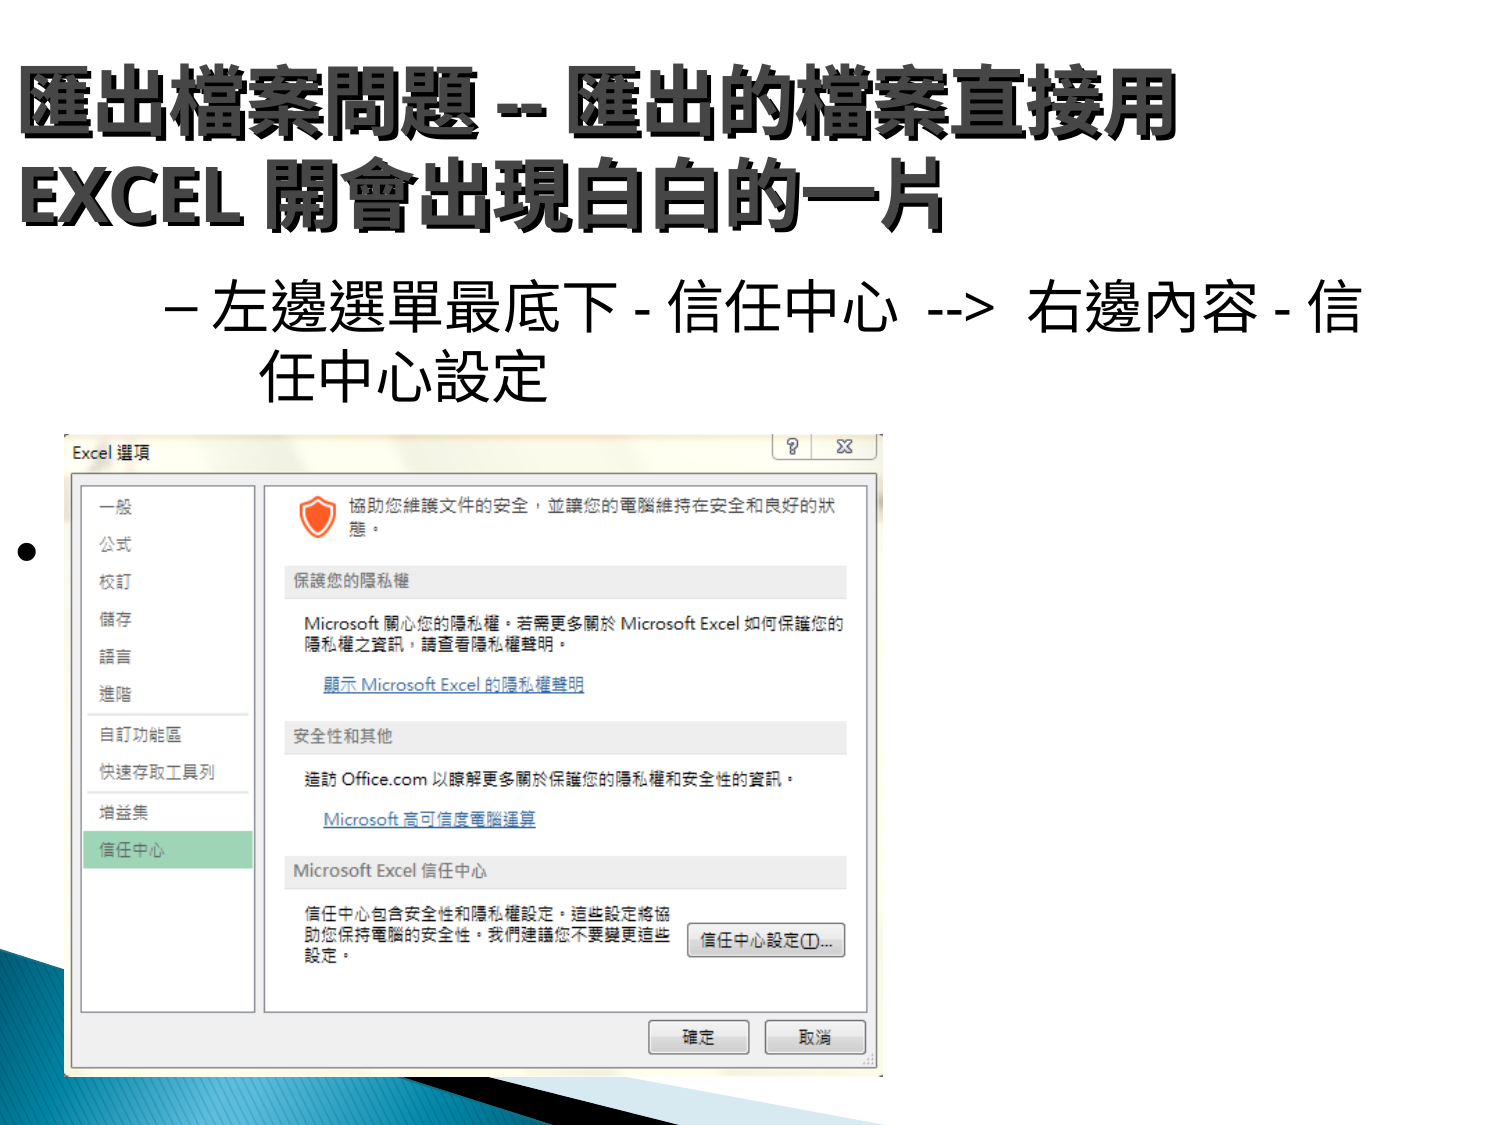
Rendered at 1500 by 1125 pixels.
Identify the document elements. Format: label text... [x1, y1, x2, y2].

title 匯出檔案問題--匯出的檔案直接用EXCEL開會出現白白的一片 [0, 45, 1351, 233]
text_box 左邊選單最底下-信任中心 --> 右邊內容-信任中心設定 [0, 262, 1424, 445]
picture [64, 434, 883, 1077]
